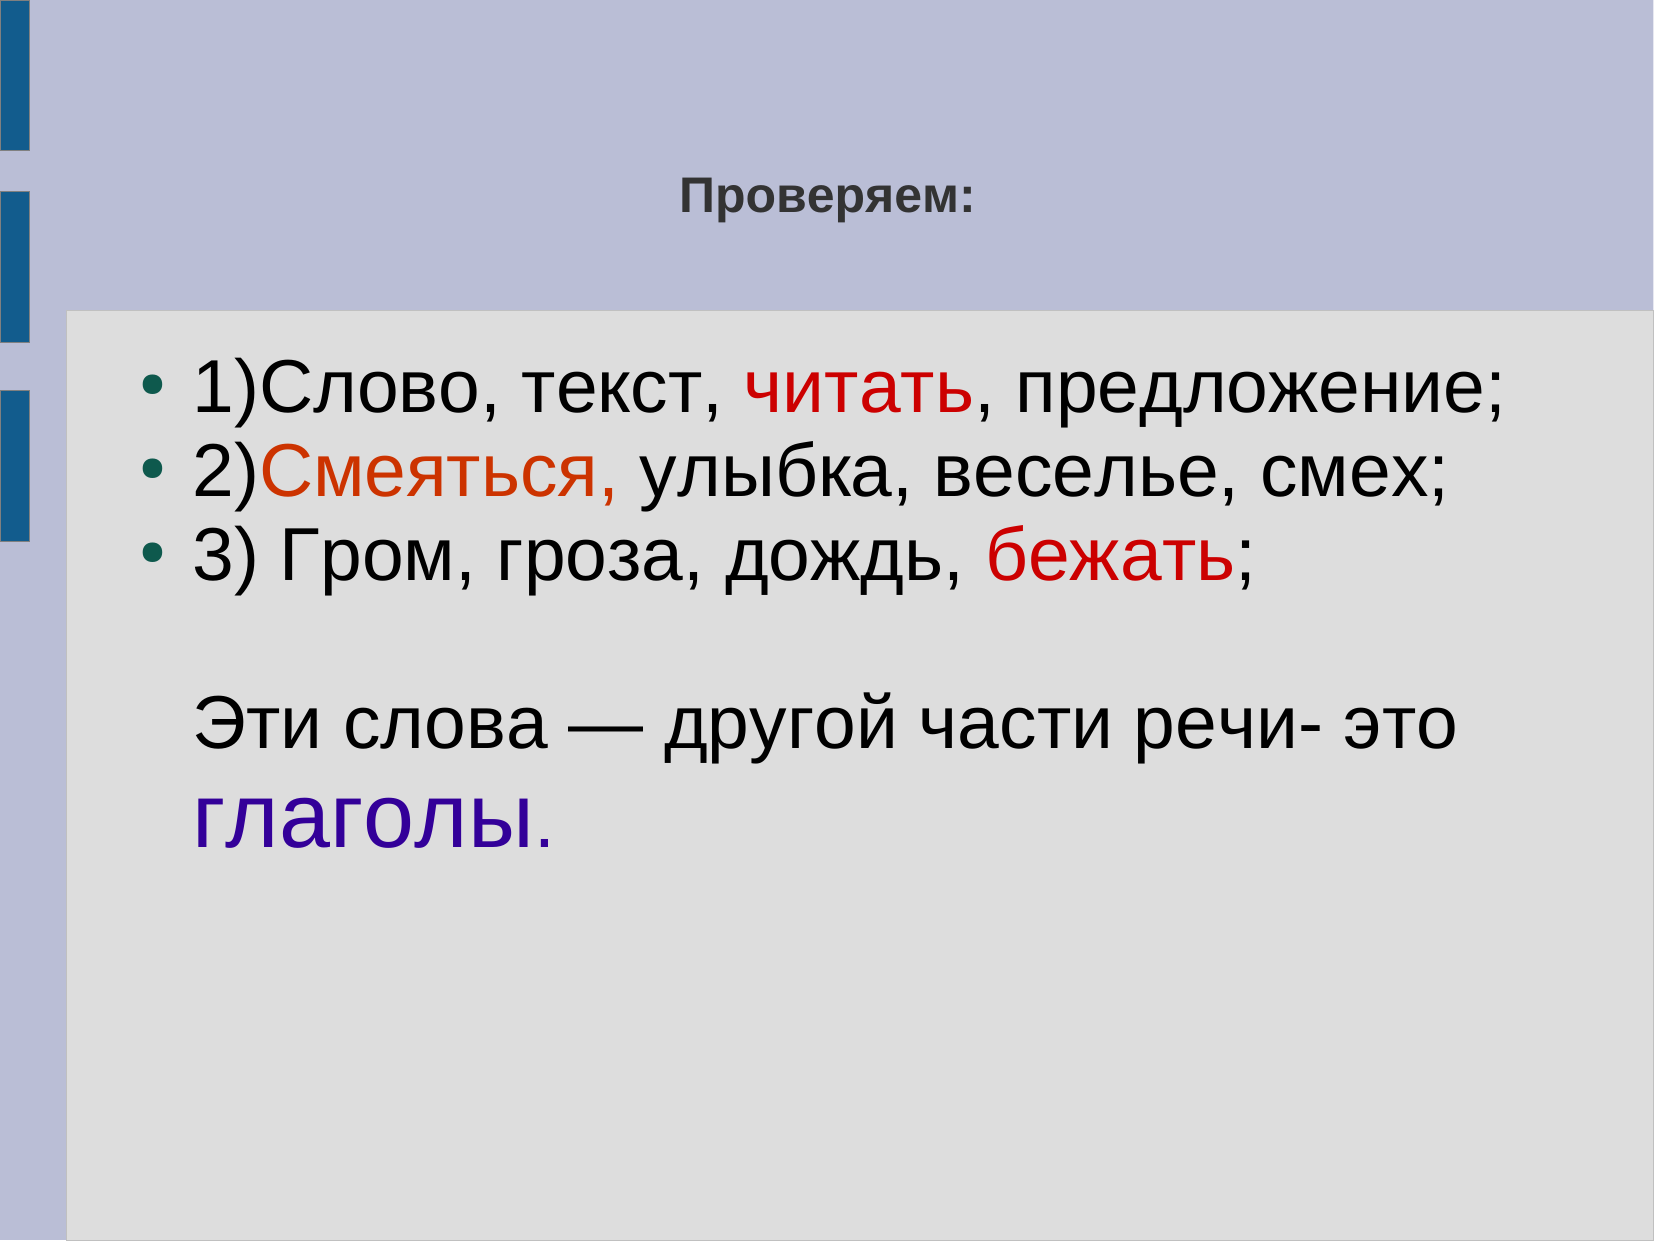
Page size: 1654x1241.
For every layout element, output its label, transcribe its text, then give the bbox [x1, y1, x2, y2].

title Проверяем: [121, 91, 1534, 299]
list 1)Слово, текст, читать, предложение; 2)Смеяться, улыбка, веселье, смех; 3) Гром, гроза, дождь, бежать; Эти слова — другой части речи- это глаголы. [121, 344, 1534, 1127]
